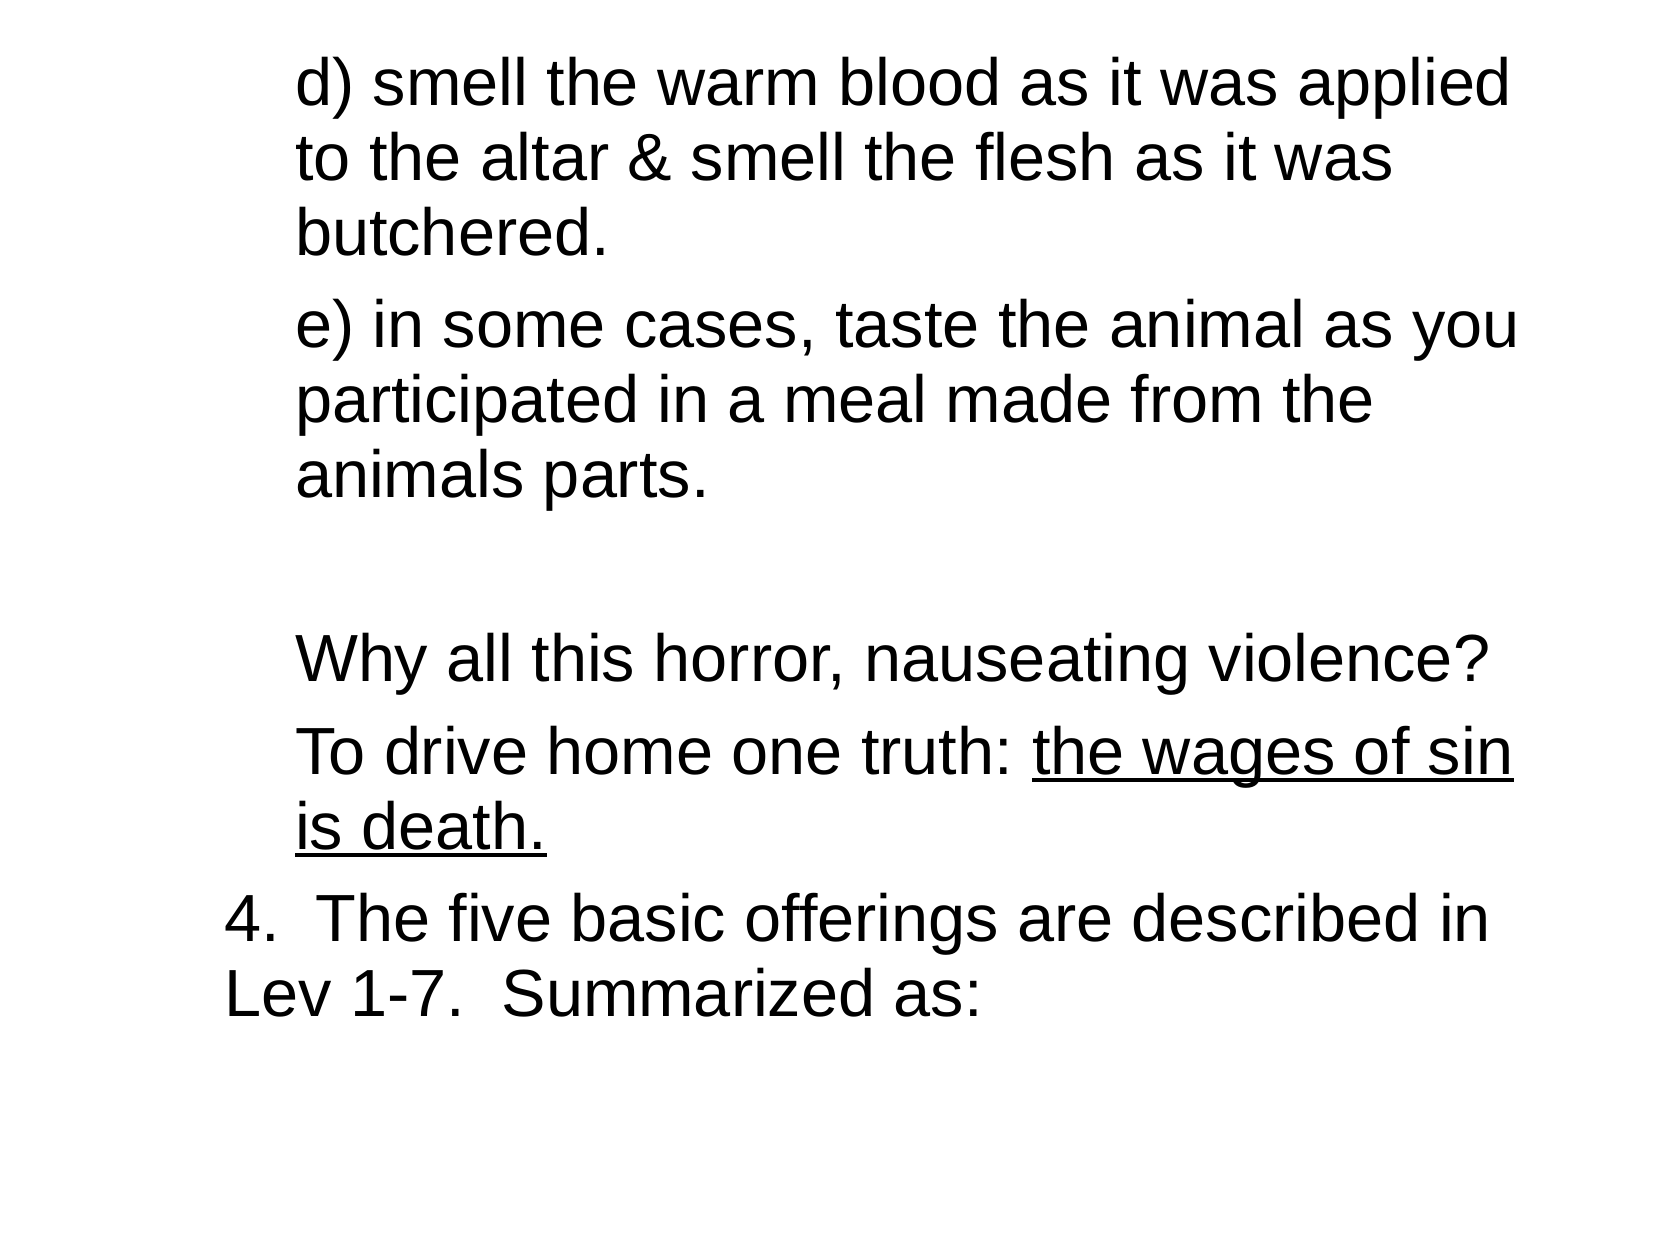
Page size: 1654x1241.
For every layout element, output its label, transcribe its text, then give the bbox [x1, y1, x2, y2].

list d) smell the warm blood as it was applied to the altar & smell the flesh as it was butchered. e) in some cases, taste the animal as you participated in a meal made from the animals parts. Why all this horror, nauseating violence? To drive home one truth: the wages of sin is death. 4. The five basic offerings are described in Lev 1-7. Summarized as: [82, 45, 1538, 1171]
